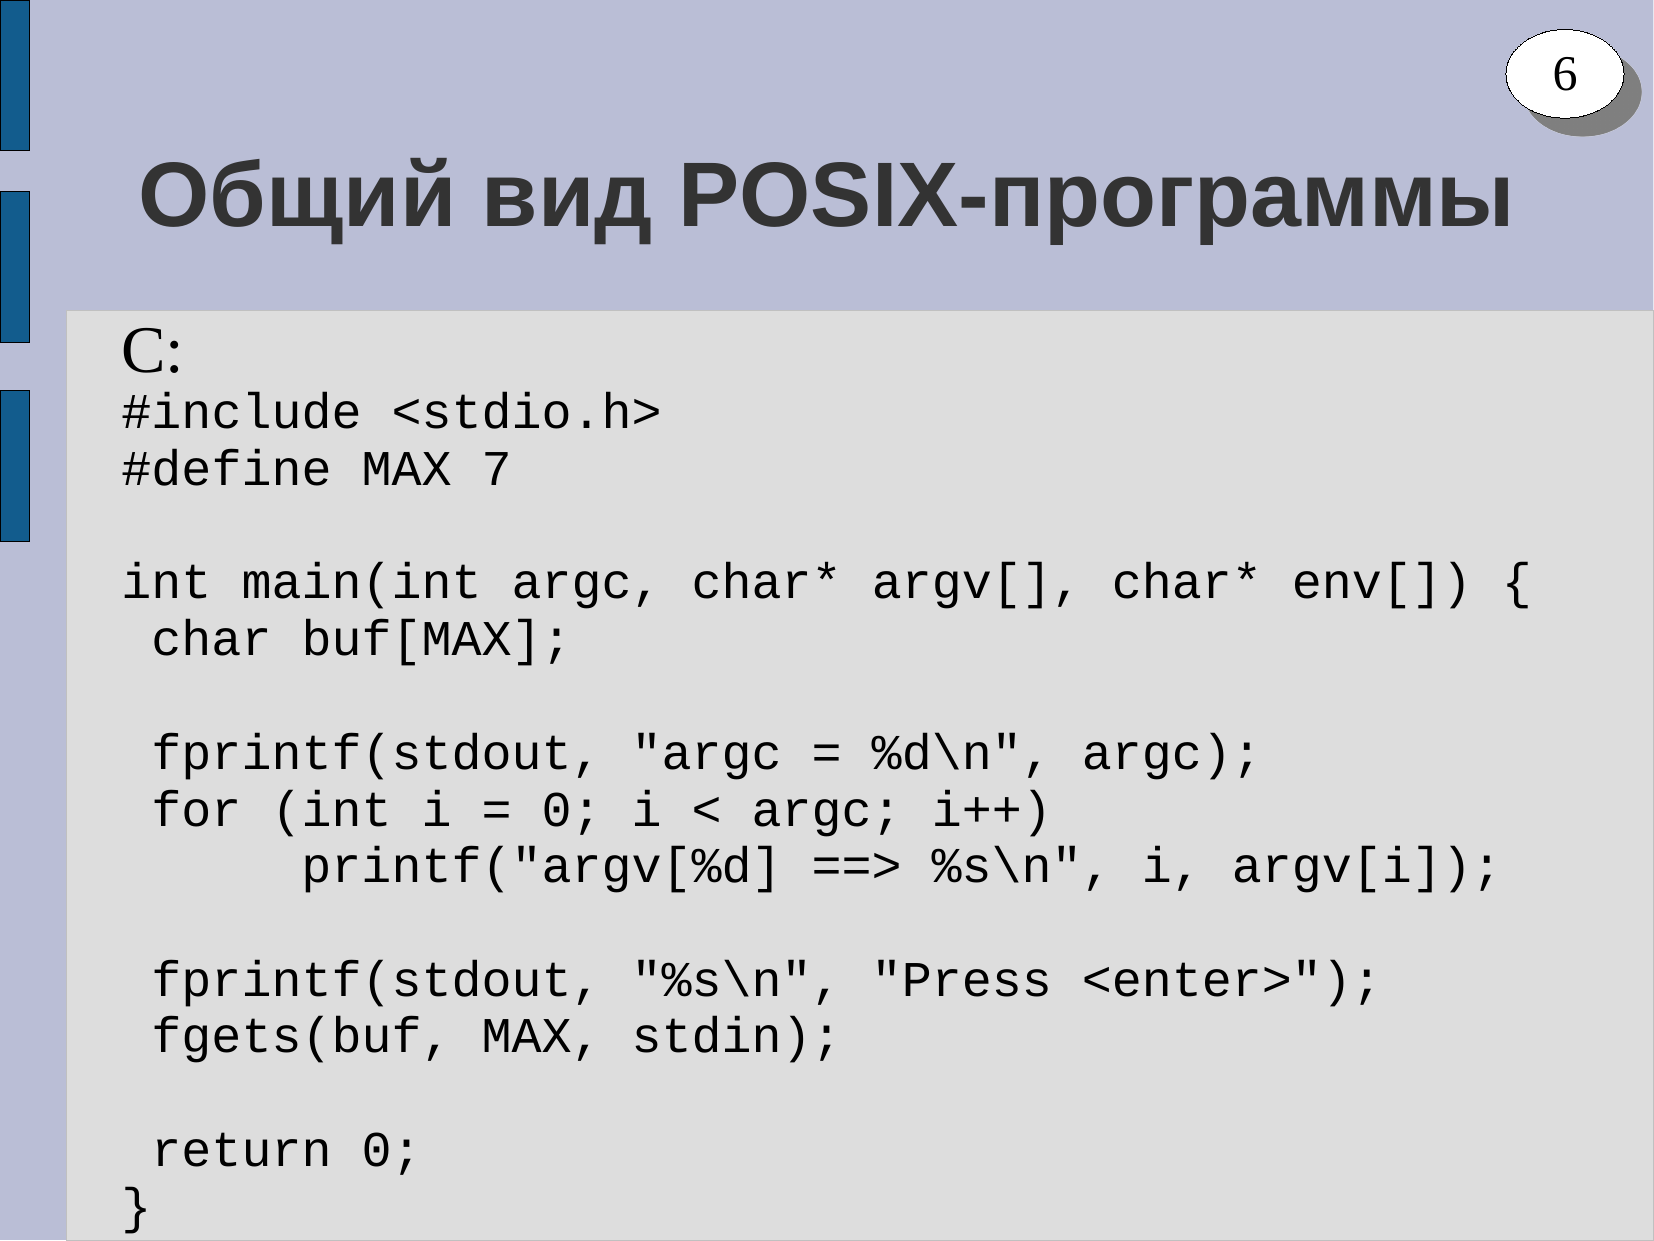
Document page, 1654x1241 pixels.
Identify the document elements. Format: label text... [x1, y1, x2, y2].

text_box 6 [1505, 29, 1625, 119]
title Общий вид POSIX-программы [121, 91, 1534, 299]
subtitle C: #include <stdio.h> #define MAX 7 int main(int argc, char* argv[], char* env[]) { char buf[MAX]; fprintf(stdout, "argc = %d\n", argc); for (int i = 0; i < argc; i++) printf("argv[%d] ==> %s\n", i, argv[i]); fprintf(stdout, "%s\n", "Press <enter>"); fgets(buf, MAX, stdin); return 0; } [121, 304, 1625, 1241]
